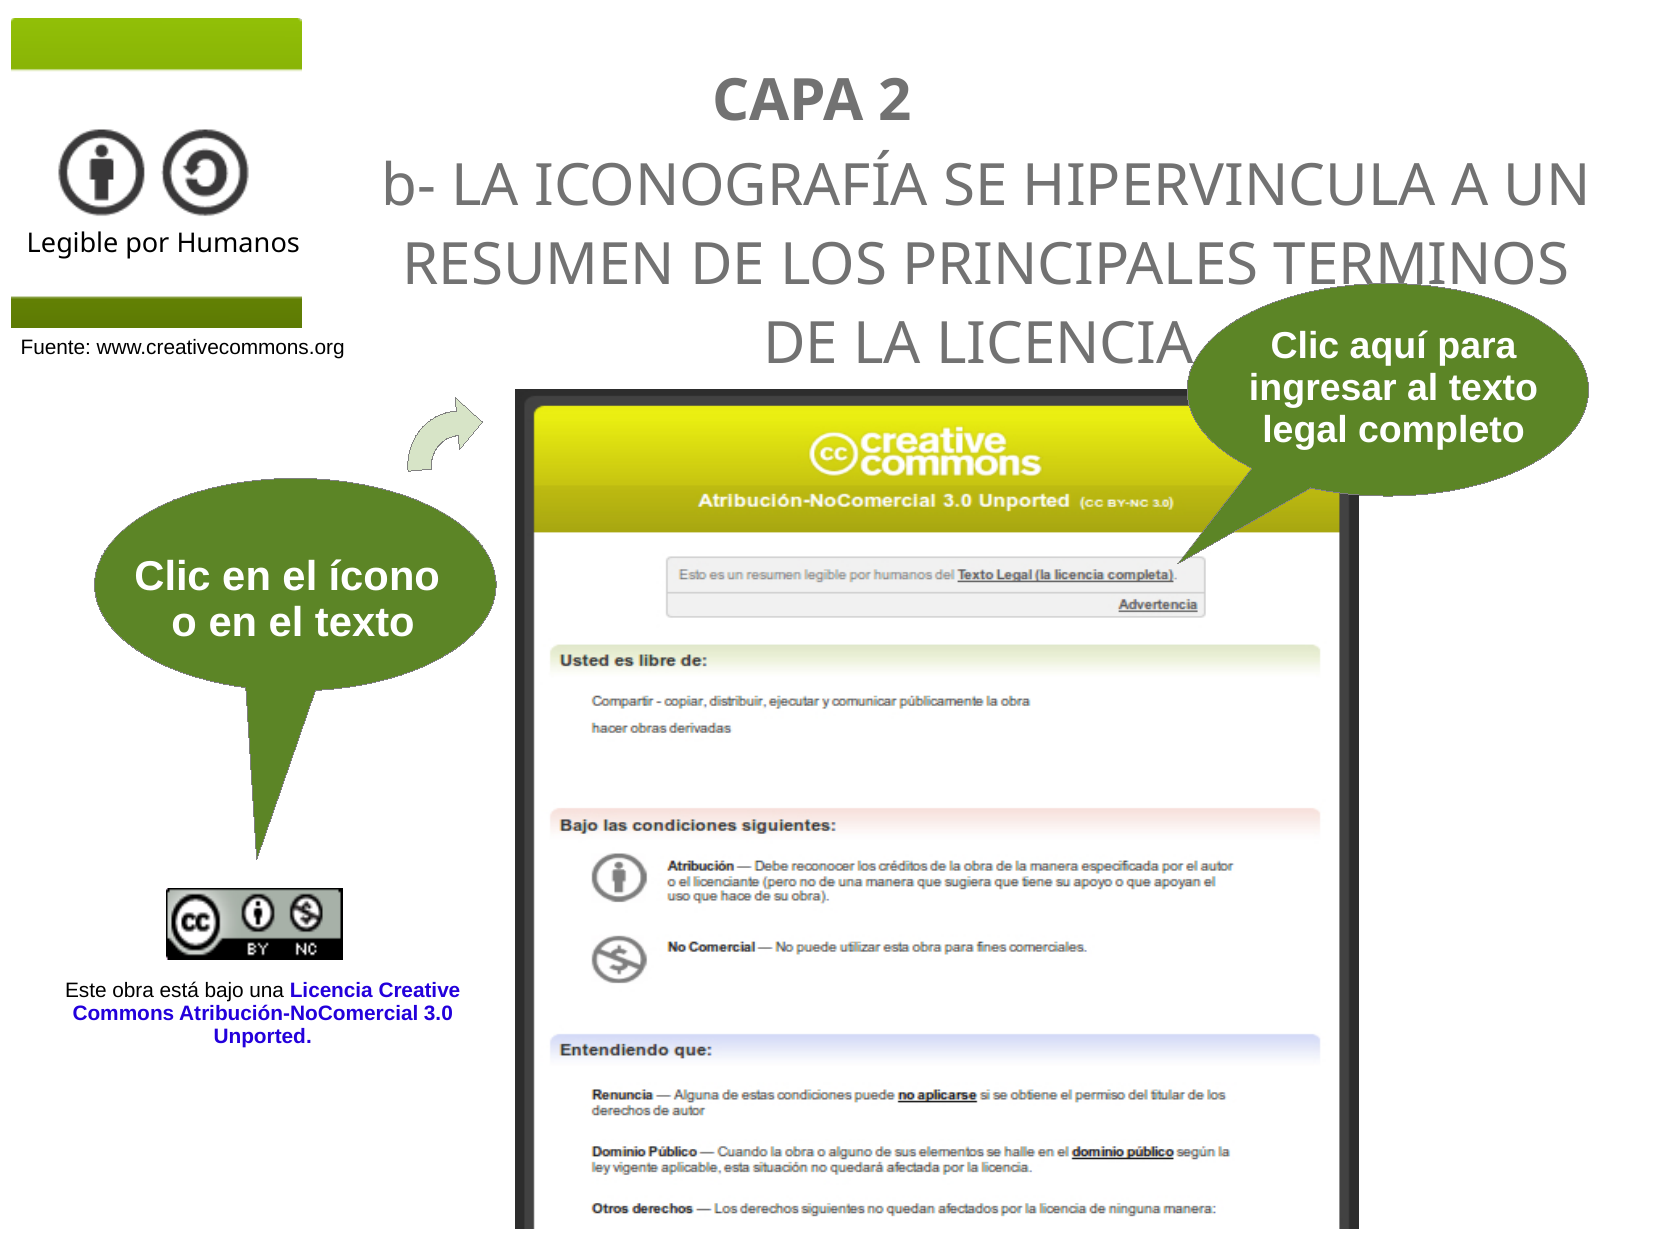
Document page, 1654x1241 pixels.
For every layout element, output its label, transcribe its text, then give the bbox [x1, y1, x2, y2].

picture [11, 18, 302, 215]
text_box [143, 654, 448, 860]
text_box [1241, 283, 1535, 317]
text_box Legible por Humanos [11, 215, 331, 266]
text_box [94, 478, 497, 640]
text_box Clic aquí para ingresar al texto legal completo [1198, 317, 1589, 459]
text_box [407, 397, 483, 472]
picture [166, 888, 343, 960]
text_box Este obra está bajo una Licencia Creative Commons Atribución-NoComercial 3.0 Unported. [17, 970, 508, 1058]
text_box CAPA 2 [697, 50, 1046, 134]
text_box [1187, 355, 1198, 425]
picture [11, 266, 302, 328]
text_box [1177, 459, 1541, 564]
picture [515, 389, 1359, 1229]
text_box b- LA ICONOGRAFÍA SE HIPERVINCULA A UN RESUMEN DE LOS PRINCIPALES TERMINOS DE LA LICENCIA [360, 135, 1613, 354]
text_box Fuente: www.creativecommons.org [5, 328, 449, 367]
text_box Clic en el ícono o en el texto [119, 545, 467, 654]
